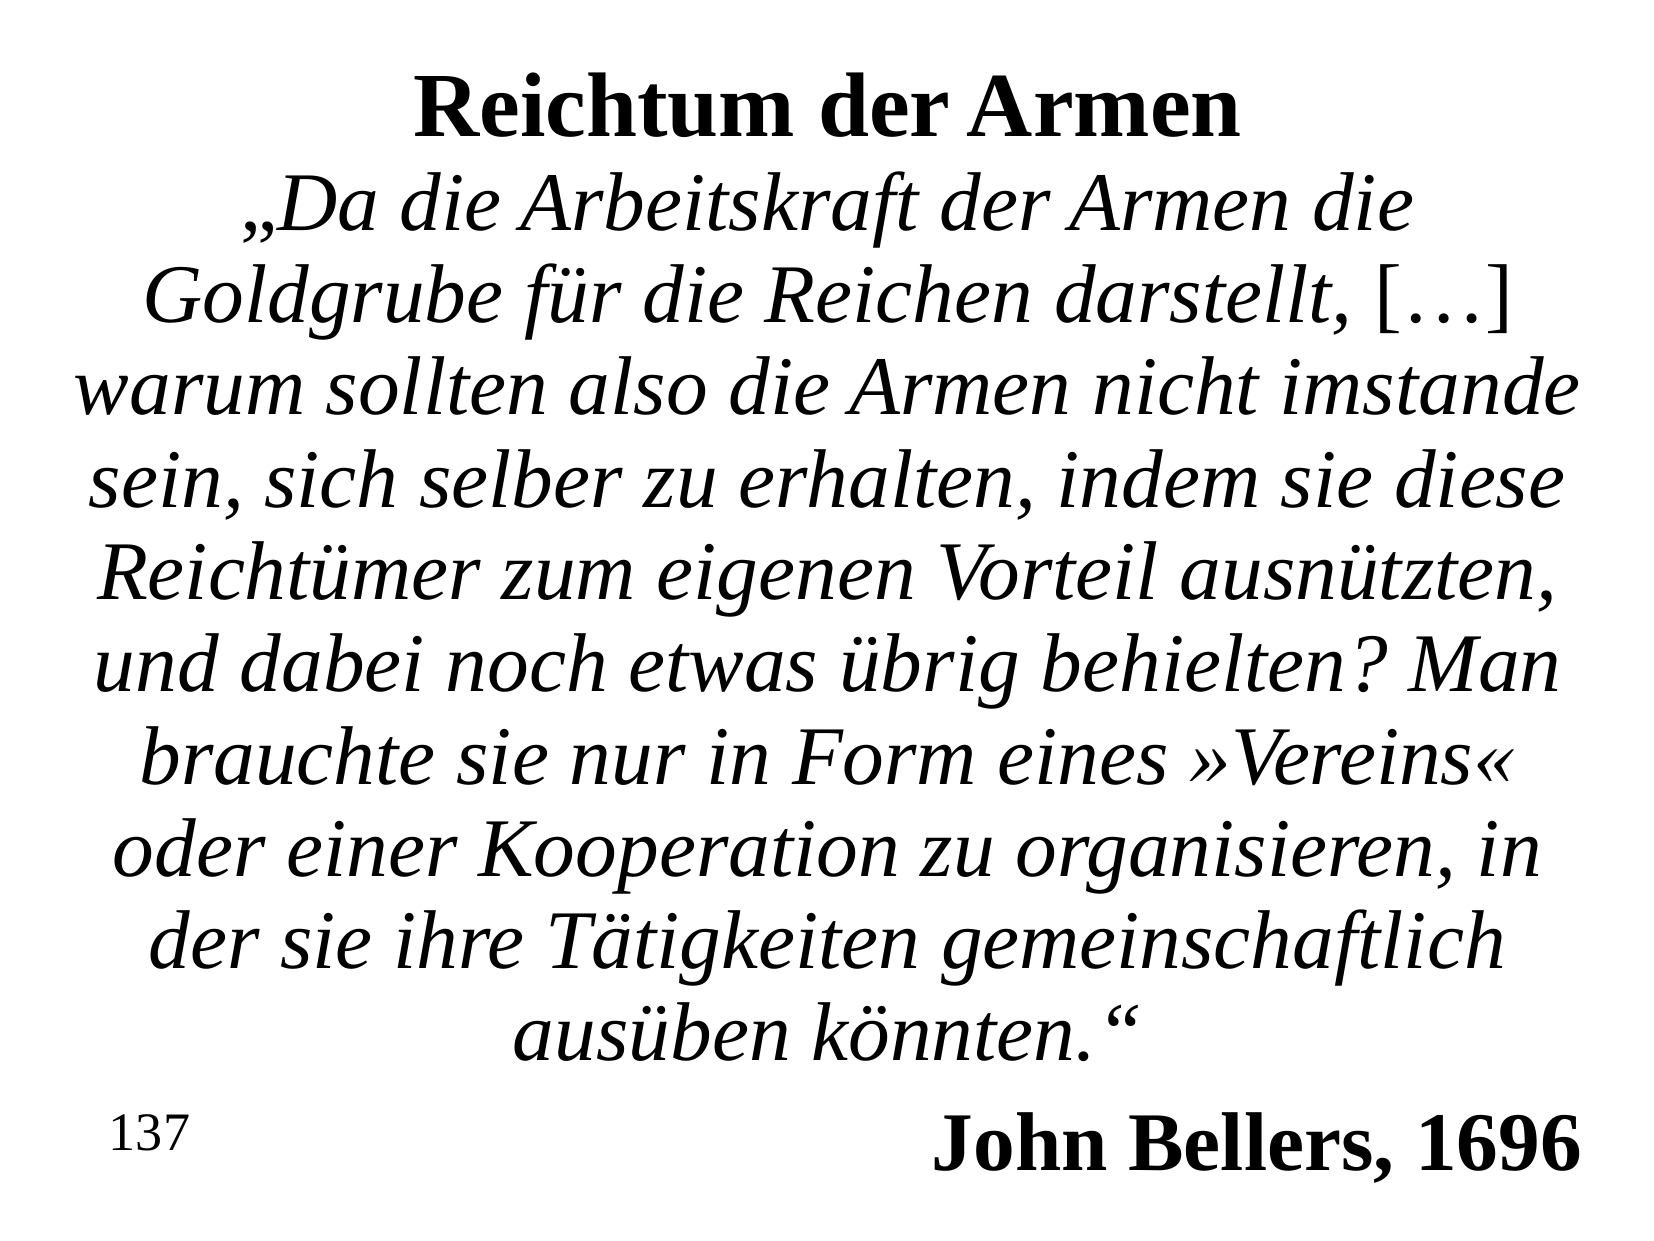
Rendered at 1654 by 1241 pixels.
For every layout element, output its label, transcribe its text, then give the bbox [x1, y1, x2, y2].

text_box <Foliennummer> [0, 1095, 355, 1171]
text_box Reichtum der Armen „Da die Arbeitskraft der Armen die Goldgrube für die Reichen darstellt, […] warum sollten also die Armen nicht imstande sein, sich selber zu erhalten, indem sie diese Reichtümer zum eigenen Vorteil ausnützten, und dabei noch etwas übrig behielten? Man brauchte sie nur in Form eines »Vereins« oder einer Kooperation zu organisieren, in der sie ihre Tätigkeiten gemeinschaftlich ausüben könnten.“ John Bellers, 1696 [58, 47, 1603, 1200]
